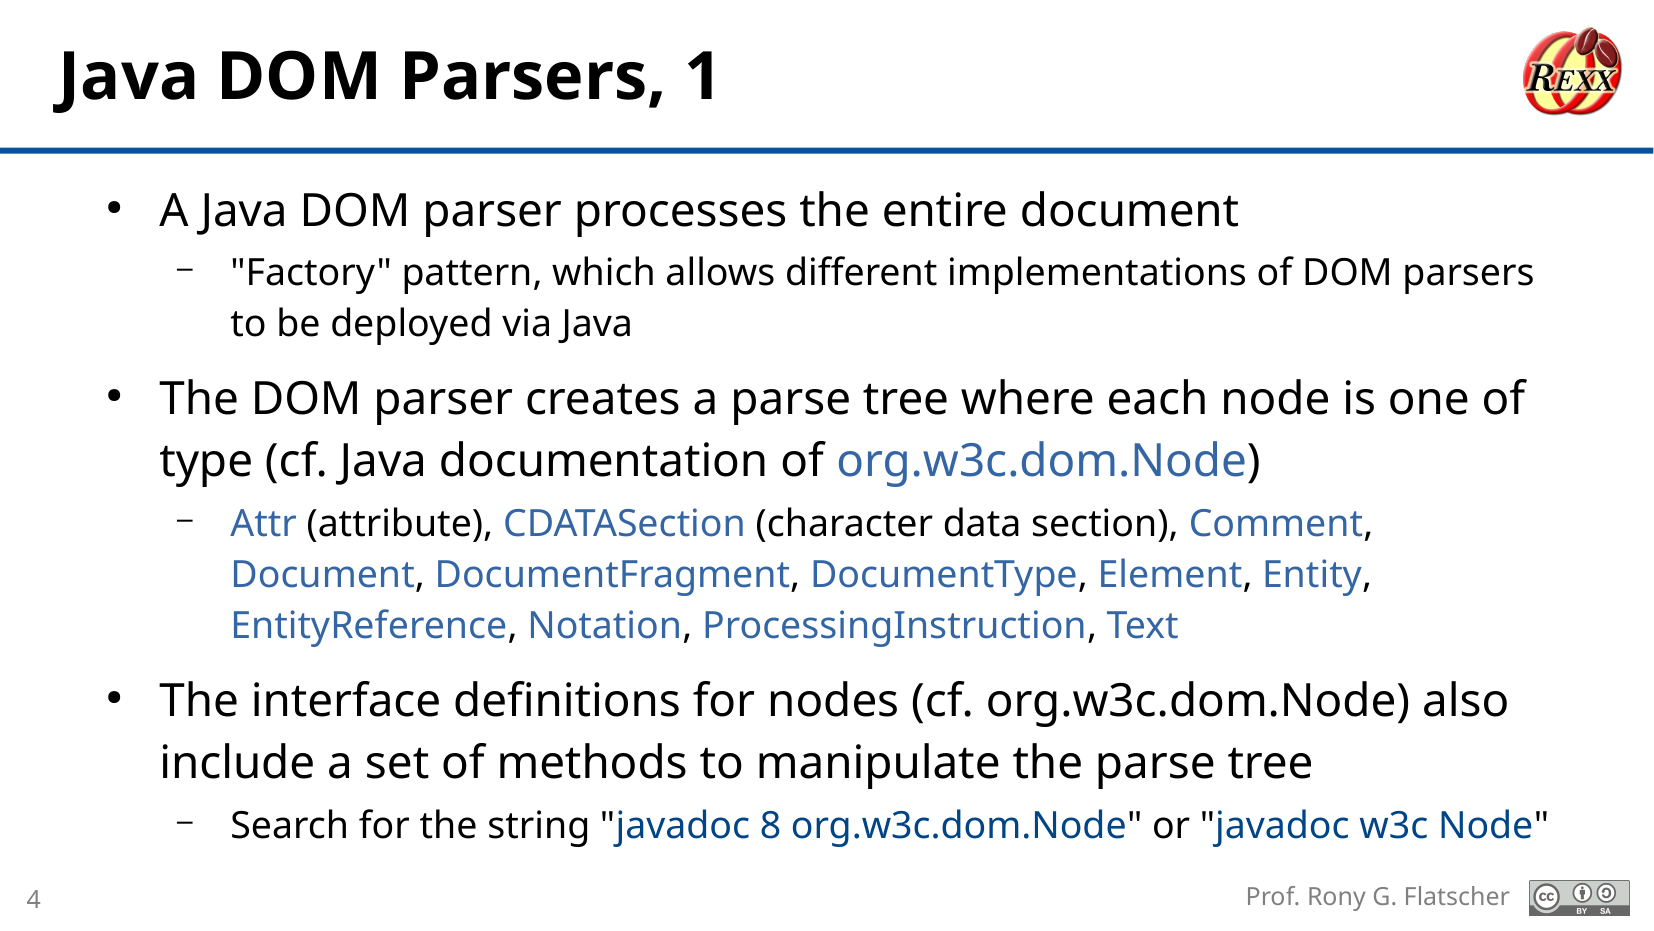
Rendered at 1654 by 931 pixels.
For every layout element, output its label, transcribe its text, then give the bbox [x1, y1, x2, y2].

list A Java DOM parser processes the entire document "Factory" pattern, which allows different implementations of DOM parsers to be deployed via Java The DOM parser creates a parse tree where each node is one of type (cf. Java documentation of org.w3c.dom.Node) Attr (attribute), CDATASection (character data section), Comment, Document, DocumentFragment, DocumentType, Element, Entity, EntityReference, Notation, ProcessingInstruction, Text The interface definitions for nodes (cf. org.w3c.dom.Node) also include a set of methods to manipulate the parse tree Search for the string "javadoc 8 org.w3c.dom.Node" or "javadoc w3c Node" [88, 177, 1577, 857]
title Java DOM Parsers, 1 [0, 0, 1625, 148]
